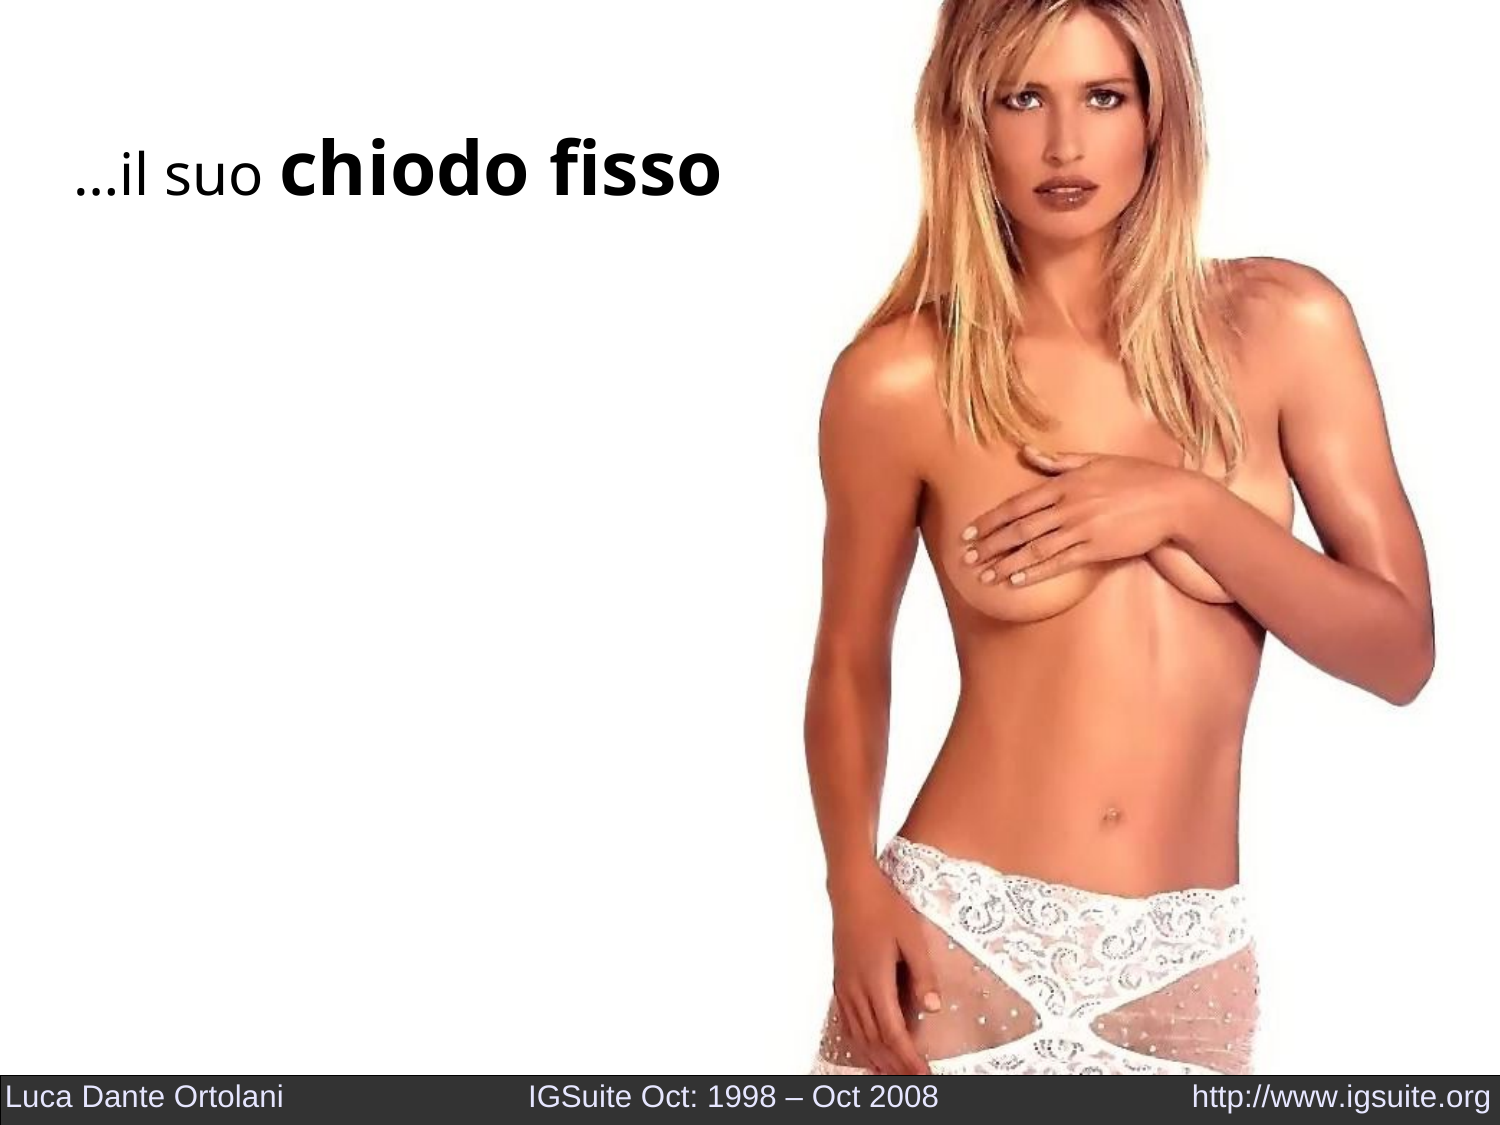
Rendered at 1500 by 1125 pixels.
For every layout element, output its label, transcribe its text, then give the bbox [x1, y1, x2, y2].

text_box …il suo chiodo fisso [59, 107, 1442, 225]
text_box Luca Dante Ortolani IGSuite Oct: 1998 – Oct 2008 http://www.igsuite.org [0, 1075, 1500, 1125]
picture [29, 0, 1500, 1075]
